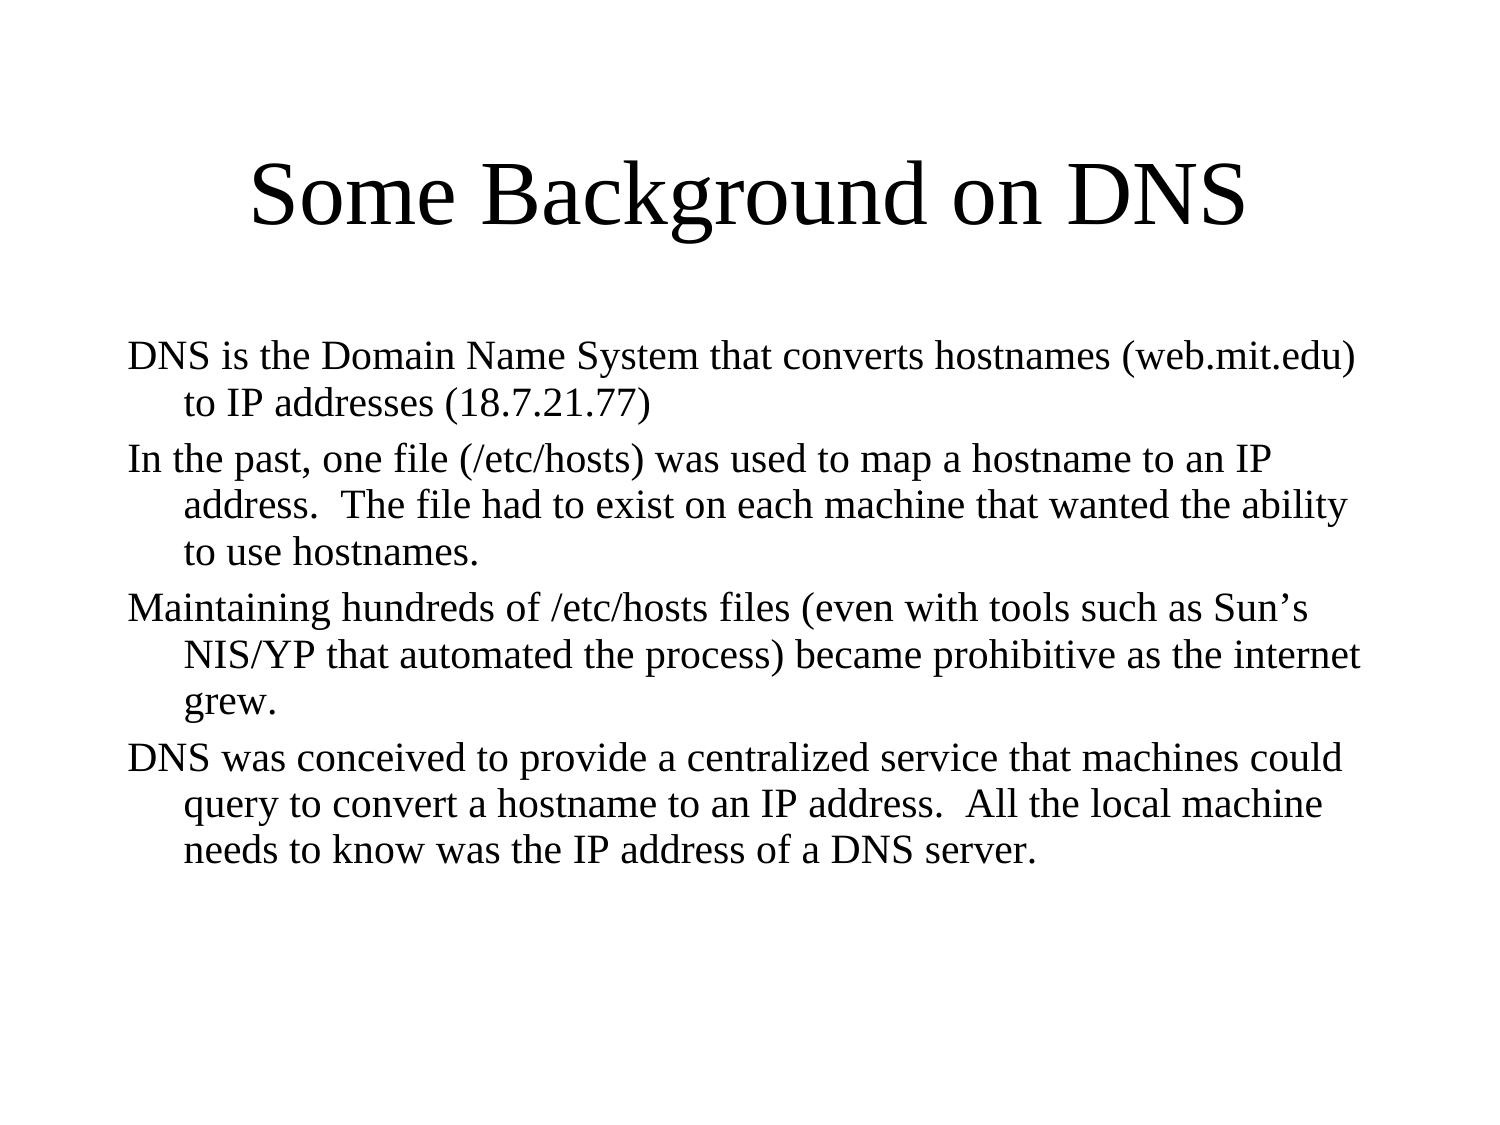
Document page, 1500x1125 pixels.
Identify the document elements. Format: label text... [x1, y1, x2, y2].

list DNS is the Domain Name System that converts hostnames (web.mit.edu) to IP addresses (18.7.21.77) In the past, one file (/etc/hosts) was used to map a hostname to an IP address. The file had to exist on each machine that wanted the ability to use hostnames. Maintaining hundreds of /etc/hosts files (even with tools such as Sun’s NIS/YP that automated the process) became prohibitive as the internet grew. DNS was conceived to provide a centralized service that machines could query to convert a hostname to an IP address. All the local machine needs to know was the IP address of a DNS server. [112, 324, 1388, 1001]
title Some Background on DNS [112, 99, 1388, 288]
